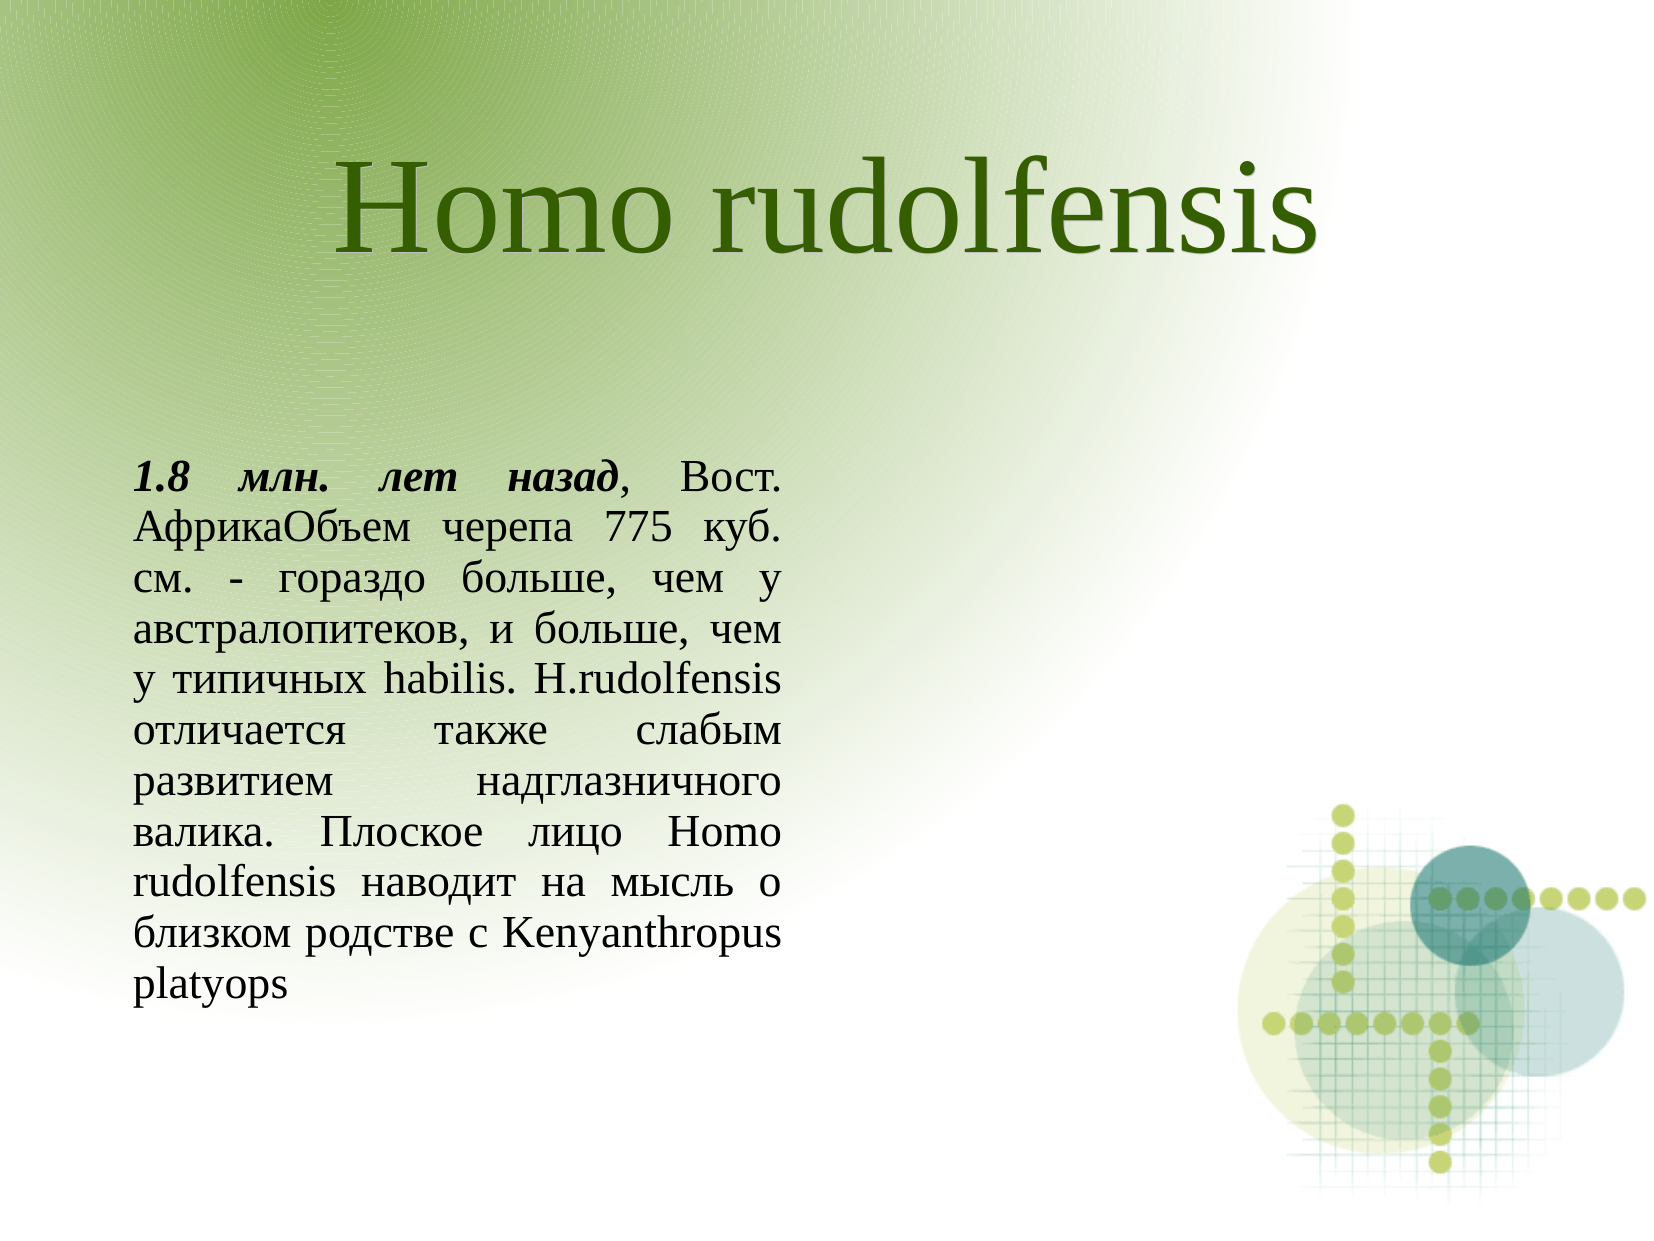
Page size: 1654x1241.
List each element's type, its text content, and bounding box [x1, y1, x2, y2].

picture [934, 324, 1654, 1211]
title Homo rudolfensis [121, 110, 1534, 303]
text_box 1.8 млн. лет назад, Вост. АфрикаОбъем черепа 775 куб. см. - гораздо больше, чем у австралопитеков, и больше, чем у типичных habilis. H.rudolfensis отличается также слабым развитием надглазничного валика. Плоское лицо Homo rudolfensis наводит на мысль о близком родстве с Kenyanthropus platyops [118, 442, 798, 1123]
